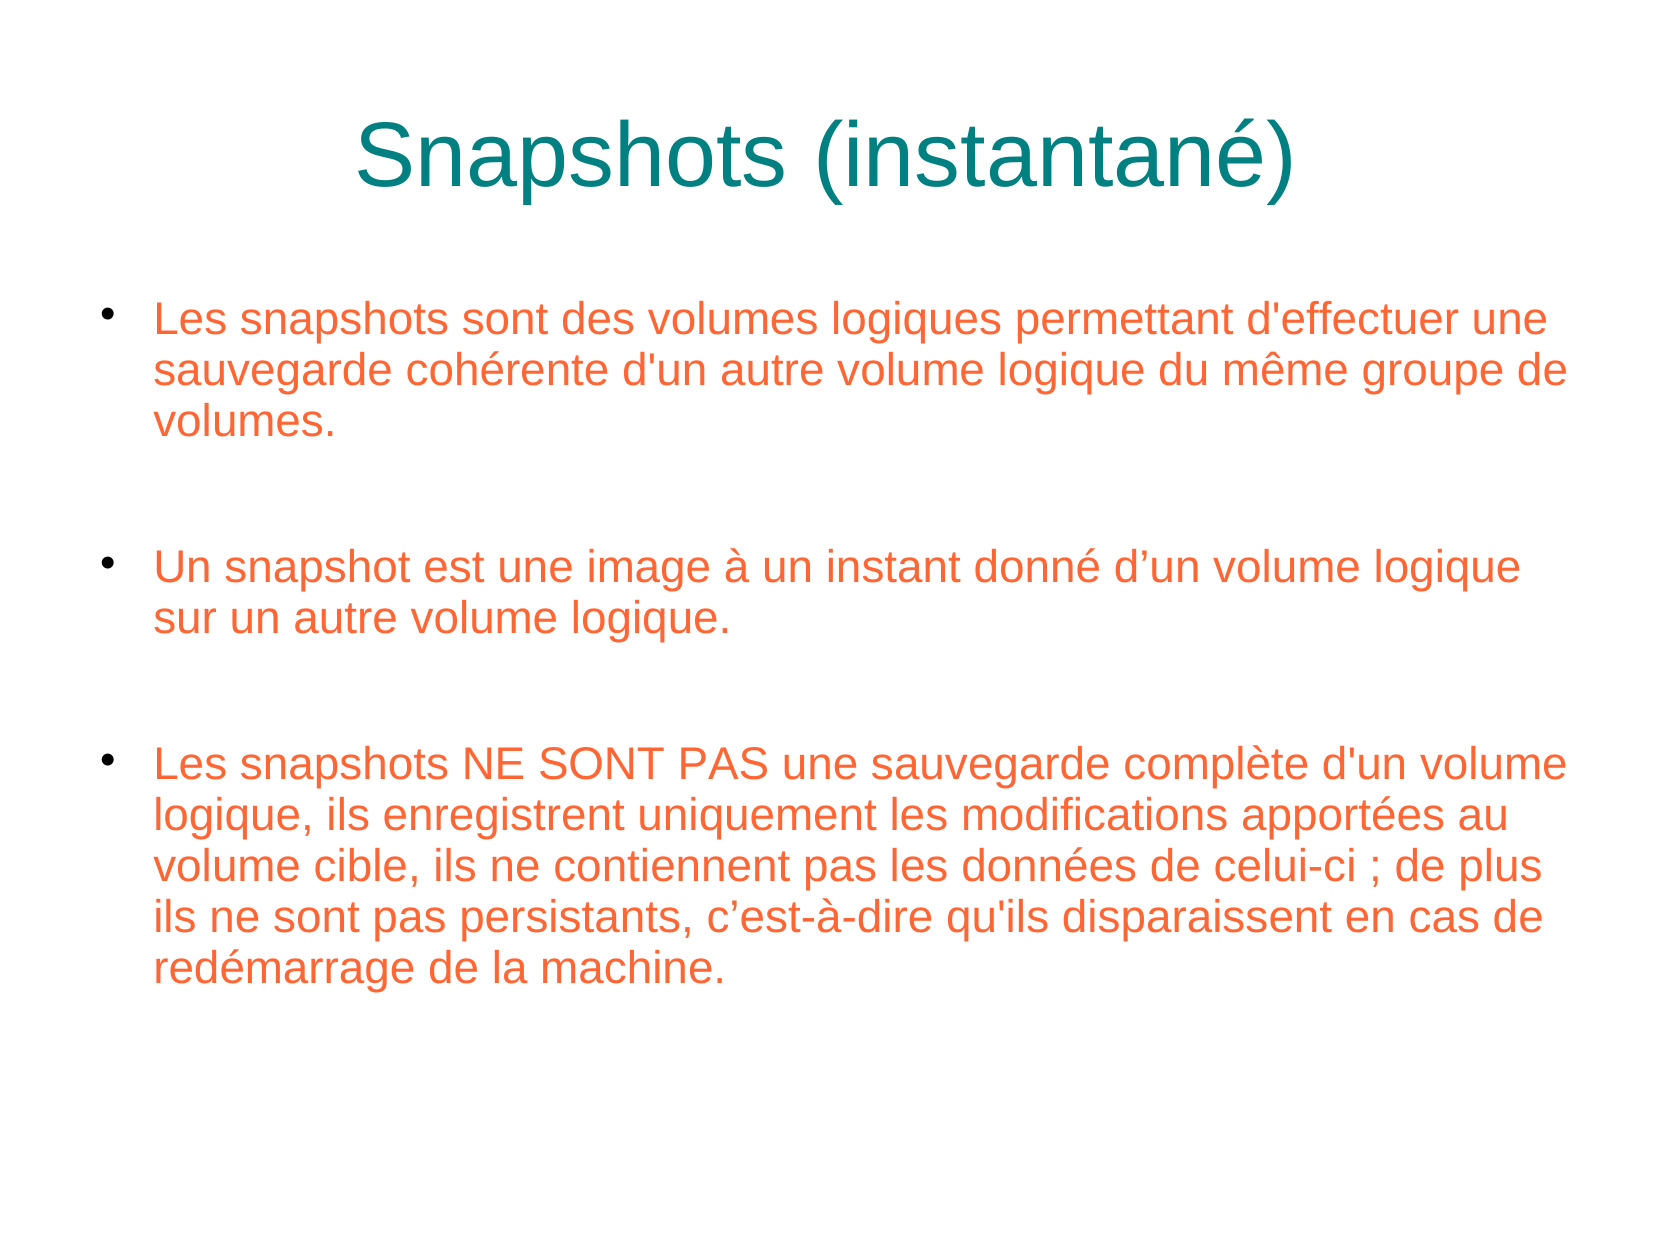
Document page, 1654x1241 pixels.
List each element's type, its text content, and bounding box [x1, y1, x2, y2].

title Snapshots (instantané) [82, 56, 1571, 249]
list Les snapshots sont des volumes logiques permettant d'effectuer une sauvegarde cohérente d'un autre volume logique du même groupe de volumes. Un snapshot est une image à un instant donné d’un volume logique sur un autre volume logique. Les snapshots NE SONT PAS une sauvegarde complète d'un volume logique, ils enregistrent uniquement les modifications apportées au volume cible, ils ne contiennent pas les données de celui-ci ; de plus ils ne sont pas persistants, c’est-à-dire qu'ils disparaissent en cas de redémarrage de la machine. [82, 290, 1571, 1094]
